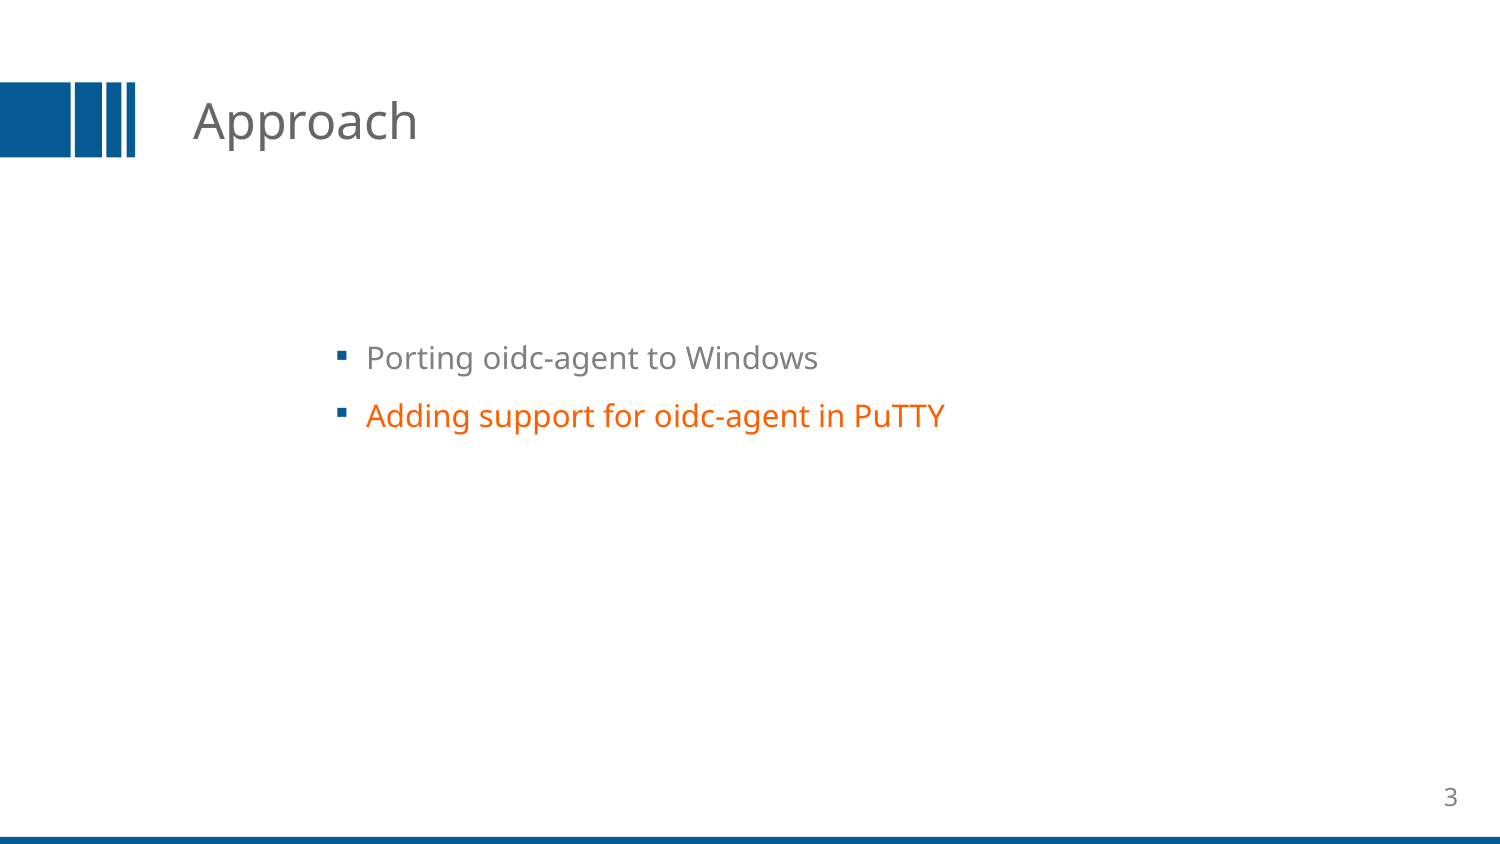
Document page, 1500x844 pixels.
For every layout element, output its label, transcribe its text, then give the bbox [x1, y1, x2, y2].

title Approach [193, 76, 1313, 164]
list Porting oidc-agent to Windows Adding support for oidc-agent in PuTTY [336, 336, 997, 653]
